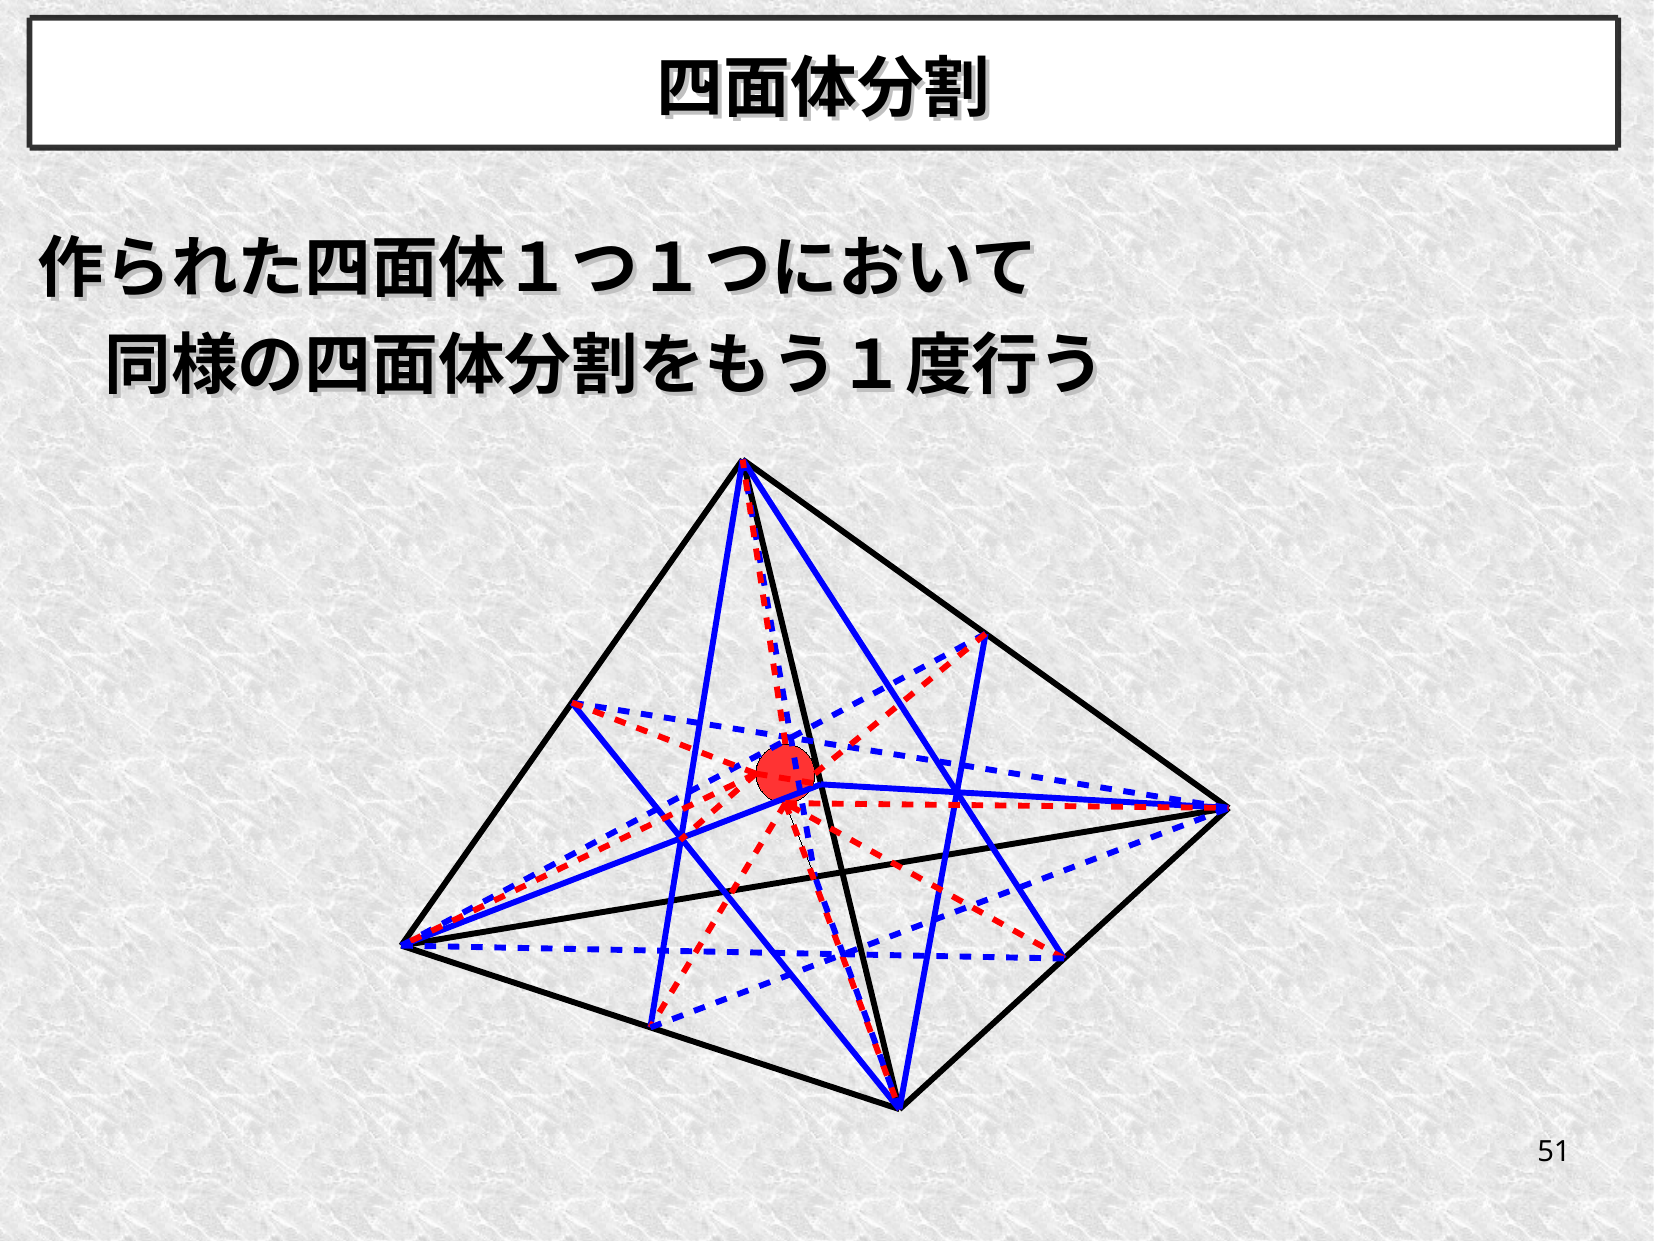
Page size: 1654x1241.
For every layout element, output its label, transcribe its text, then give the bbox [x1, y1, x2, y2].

text_box [792, 793, 808, 801]
text_box 作られた四面体１つ１つにおいて 同様の四面体分割をもう１度行う [22, 206, 1105, 369]
picture [0, 0, 1654, 1241]
text_box [756, 744, 815, 800]
text_box 四面体分割 [29, 17, 1619, 148]
